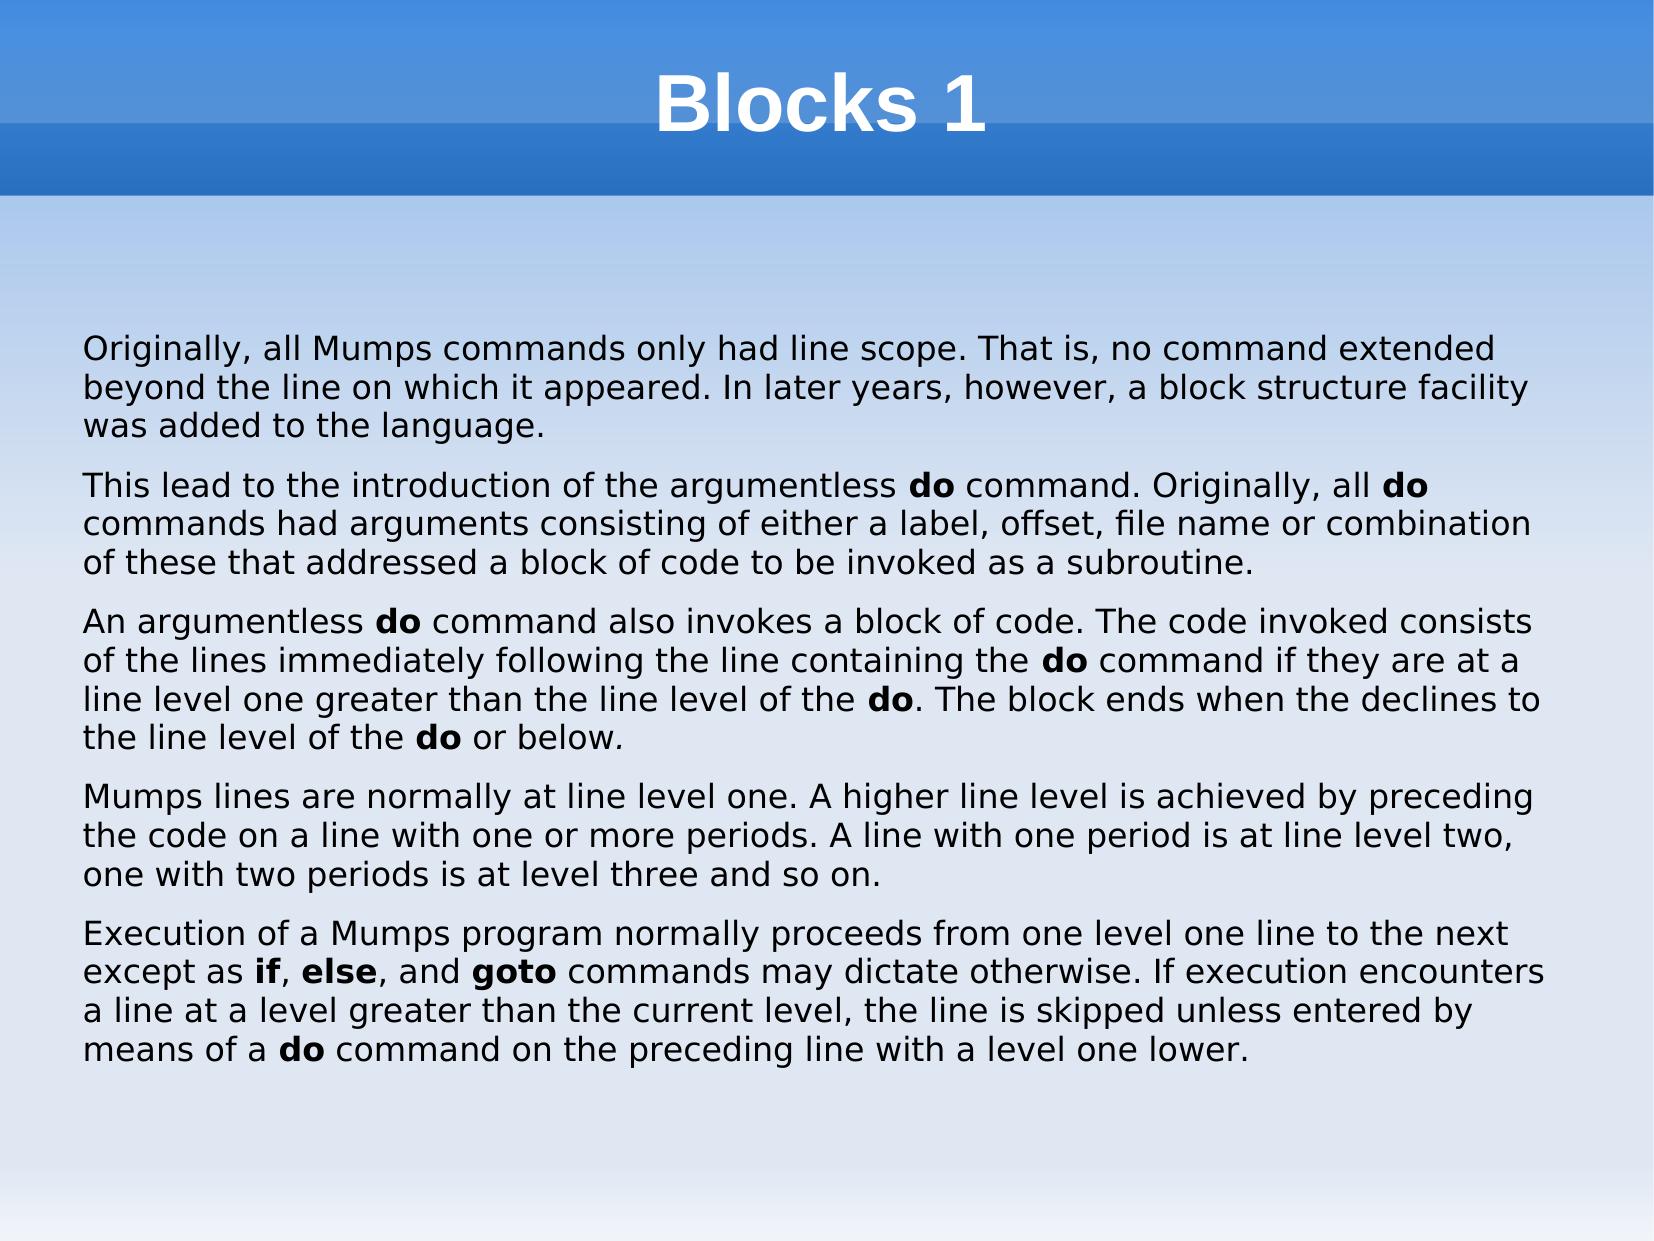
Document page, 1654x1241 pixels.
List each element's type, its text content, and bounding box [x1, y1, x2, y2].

picture [0, 0, 1654, 1241]
subtitle Originally, all Mumps commands only had line scope. That is, no command extended beyond the line on which it appeared. In later years, however, a block structure facility was added to the language. This lead to the introduction of the argumentless do command. Originally, all do commands had arguments consisting of either a label, offset, file name or combination of these that addressed a block of code to be invoked as a subroutine. An argumentless do command also invokes a block of code. The code invoked consists of the lines immediately following the line containing the do command if they are at a line level one greater than the line level of the do. The block ends when the declines to the line level of the do or below. Mumps lines are normally at line level one. A higher line level is achieved by preceding the code on a line with one or more periods. A line with one period is at line level two, one with two periods is at level three and so on. Execution of a Mumps program normally proceeds from one level one line to the next except as if, else, and goto commands may dictate otherwise. If execution encounters a line at a level greater than the current level, the line is skipped unless entered by means of a do command on the preceding line with a level one lower. [82, 290, 1571, 1109]
title Blocks 1 [76, 0, 1565, 208]
